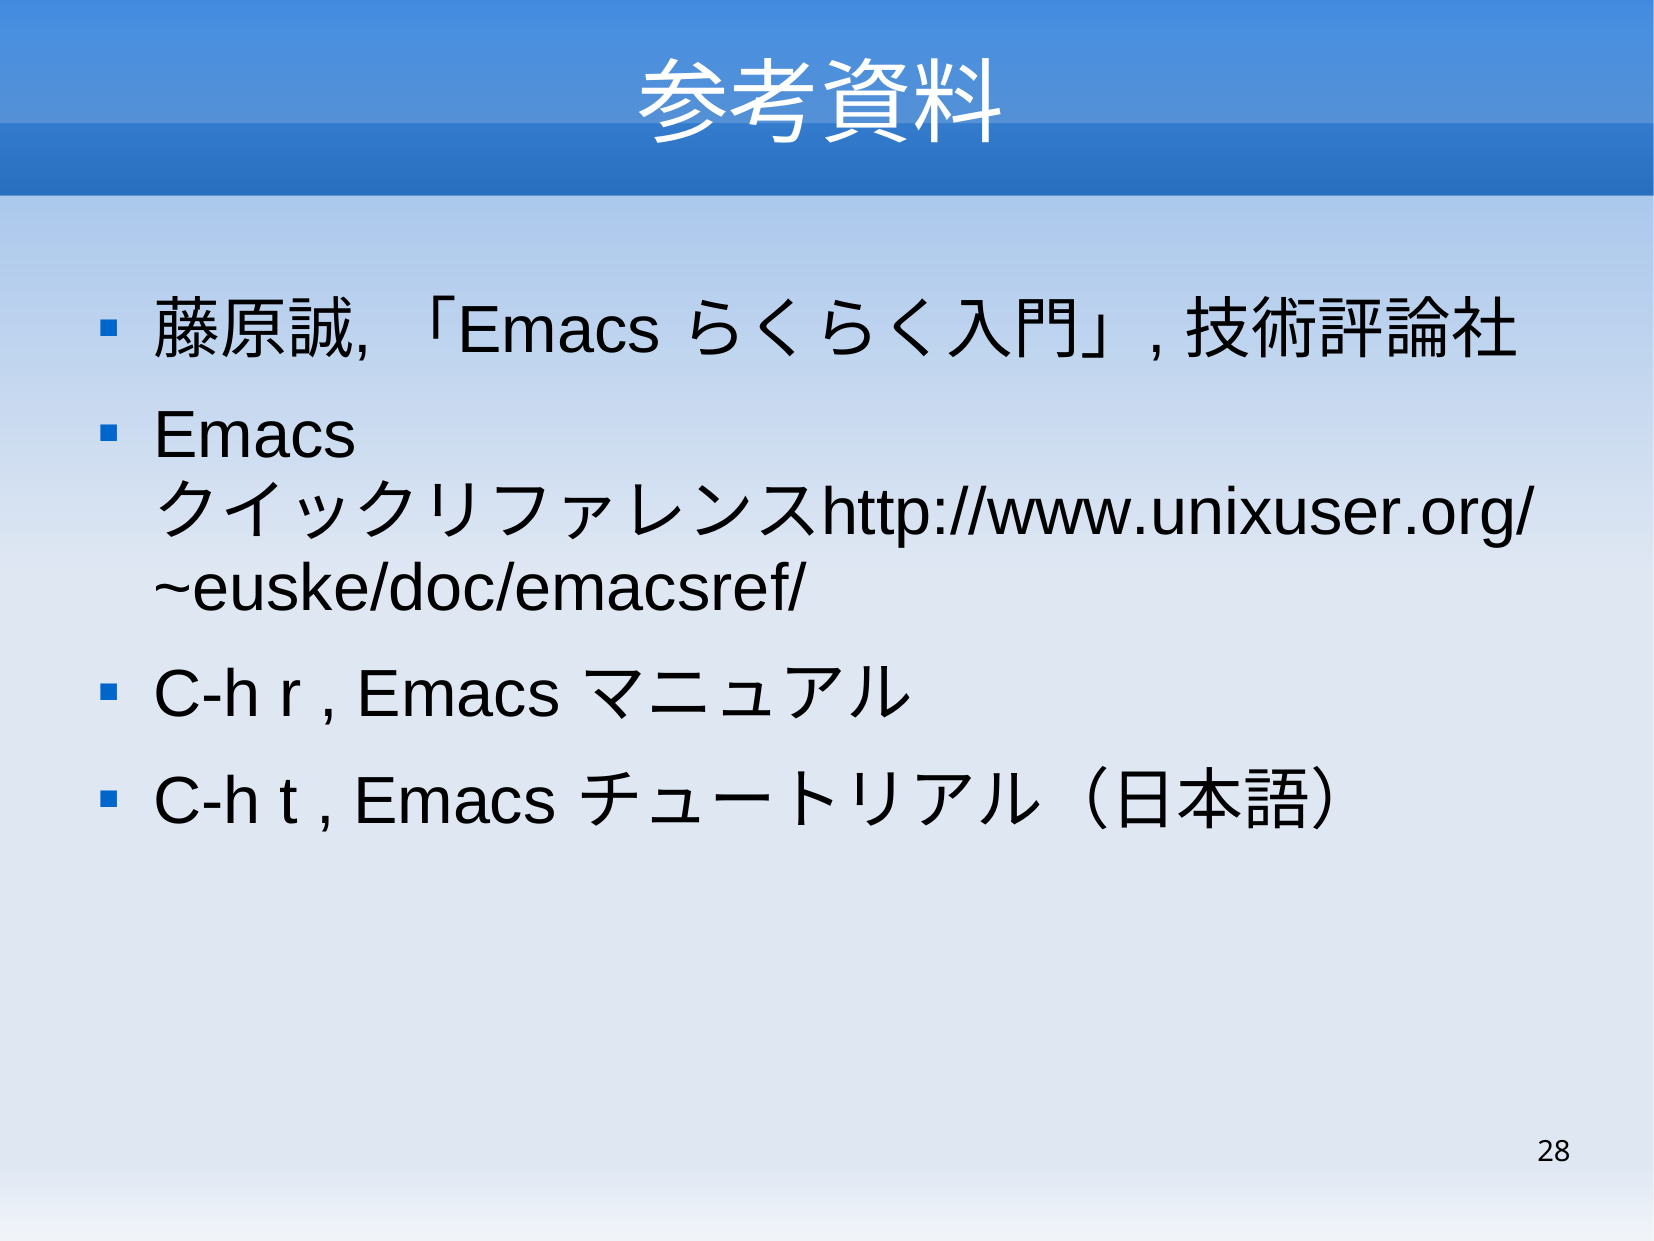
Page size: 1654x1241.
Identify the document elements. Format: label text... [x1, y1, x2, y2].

picture [0, 0, 1654, 1241]
title 参考資料 [76, 7, 1565, 200]
list 藤原誠, 「Emacs らくらく入門」, 技術評論社 Emacs クイックリファレンスhttp://www.unixuser.org/~euske/doc/emacsref/ C-h r , Emacs マニュアル C-h t , Emacs チュートリアル（日本語） [82, 290, 1571, 1094]
